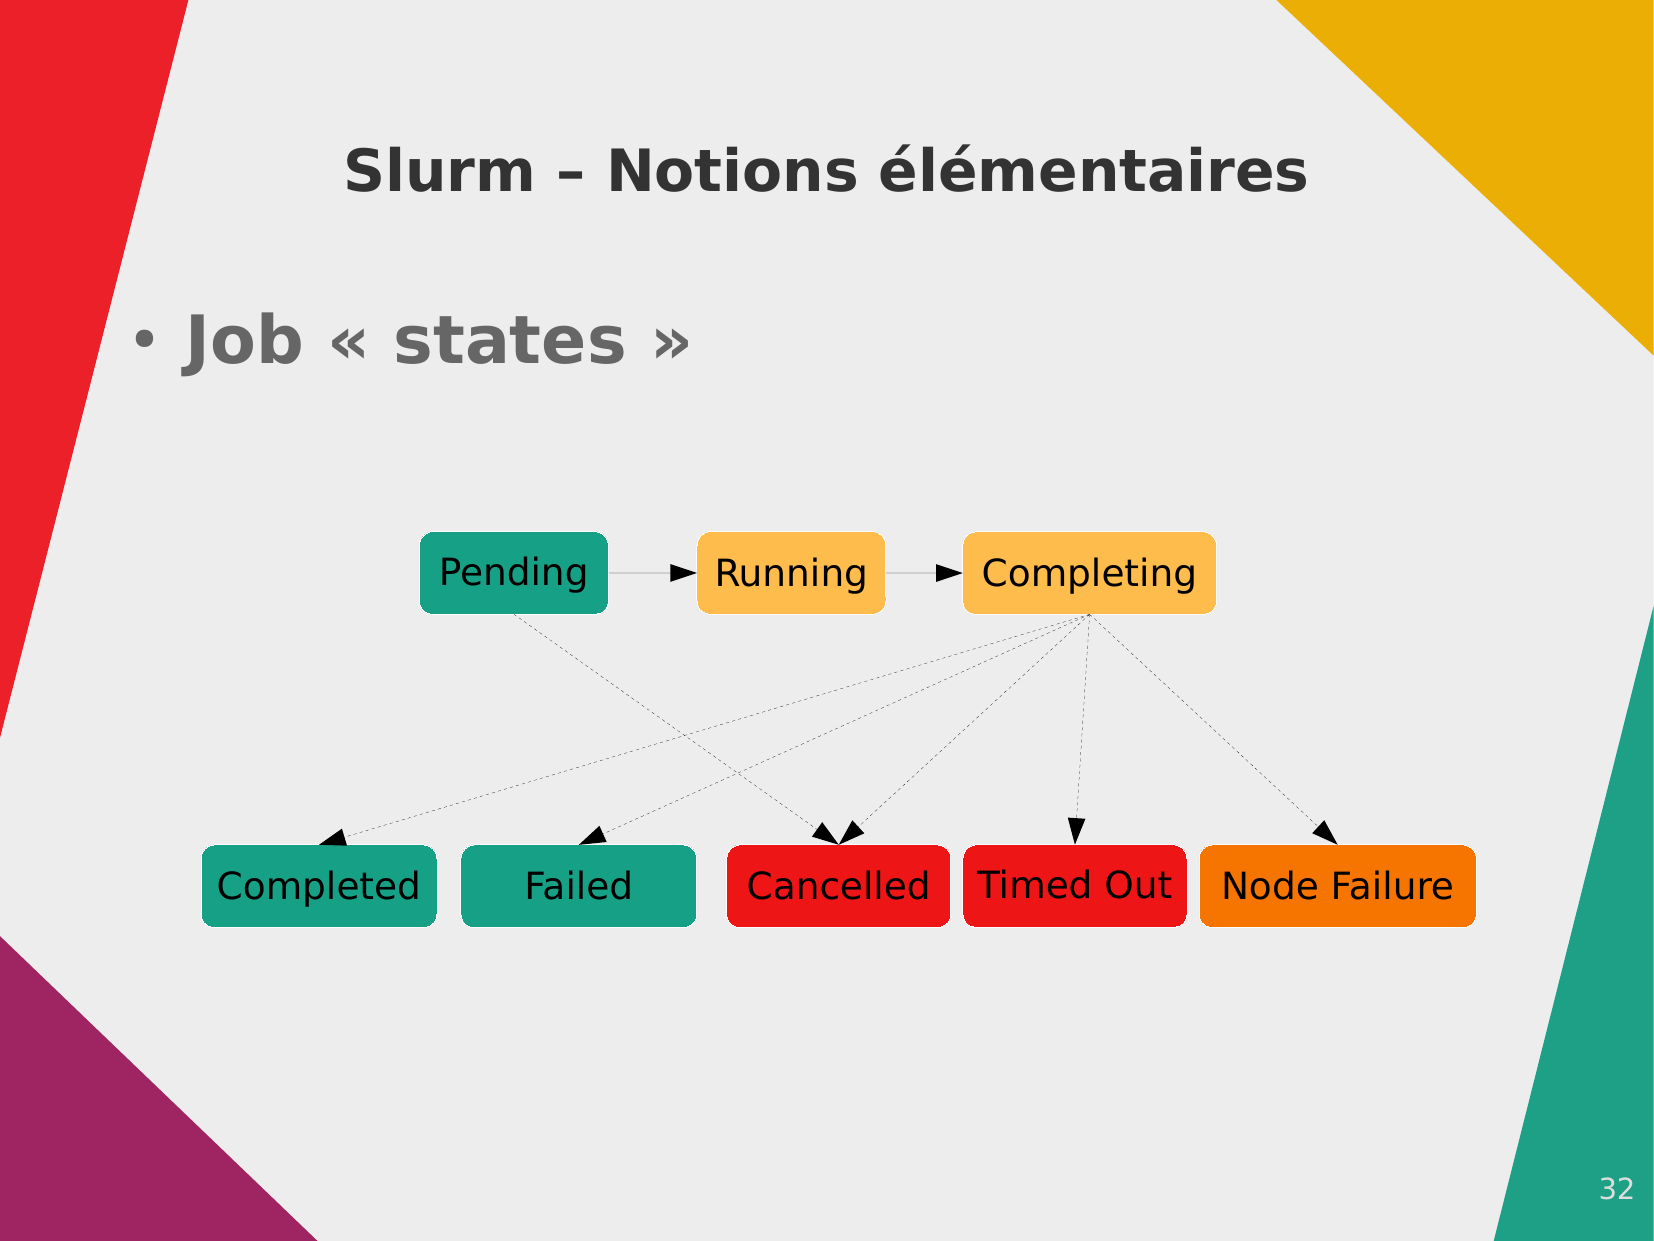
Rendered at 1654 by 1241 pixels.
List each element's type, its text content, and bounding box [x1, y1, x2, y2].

text_box Node Failure [1199, 844, 1477, 928]
text_box Running [696, 531, 887, 615]
list Job « states » [114, 302, 1539, 1217]
title Slurm – Notions élémentaires [114, 73, 1539, 271]
text_box Failed [460, 844, 697, 928]
text_box Completing [962, 531, 1217, 615]
text_box Completed [201, 844, 438, 928]
text_box Timed Out [962, 844, 1188, 928]
text_box Cancelled [726, 844, 951, 928]
text_box Pending [419, 531, 609, 615]
